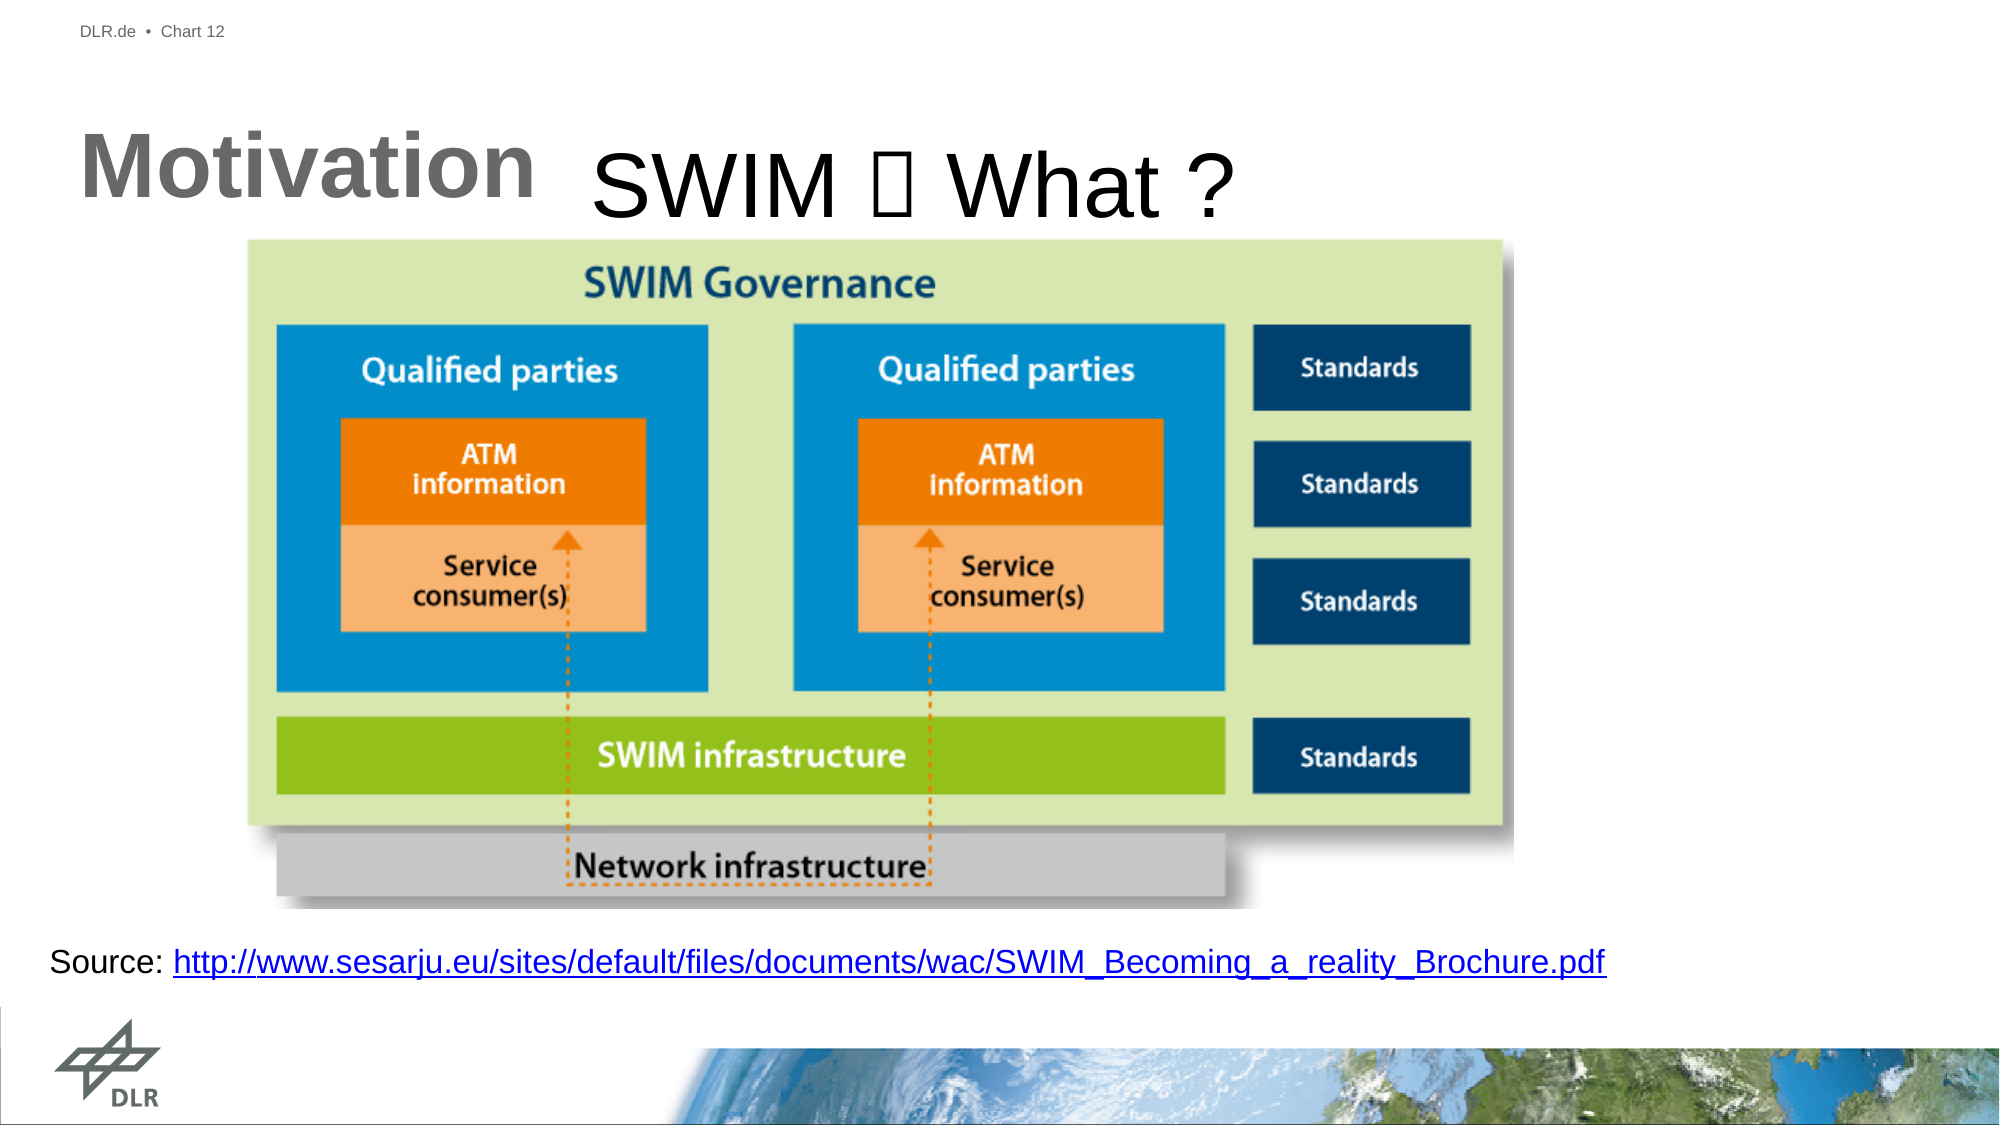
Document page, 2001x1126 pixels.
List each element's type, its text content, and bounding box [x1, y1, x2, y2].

slide_number DLR.de • Chart <number> [79, 20, 251, 45]
title Motivation [79, 106, 1921, 228]
list SWIM  What ? [590, 125, 1907, 259]
picture [241, 231, 1514, 909]
list Source: http://www.sesarju.eu/sites/default/files/documents/wac/SWIM_Becoming_a_reality_Brochure.pdf [49, 940, 2001, 1000]
